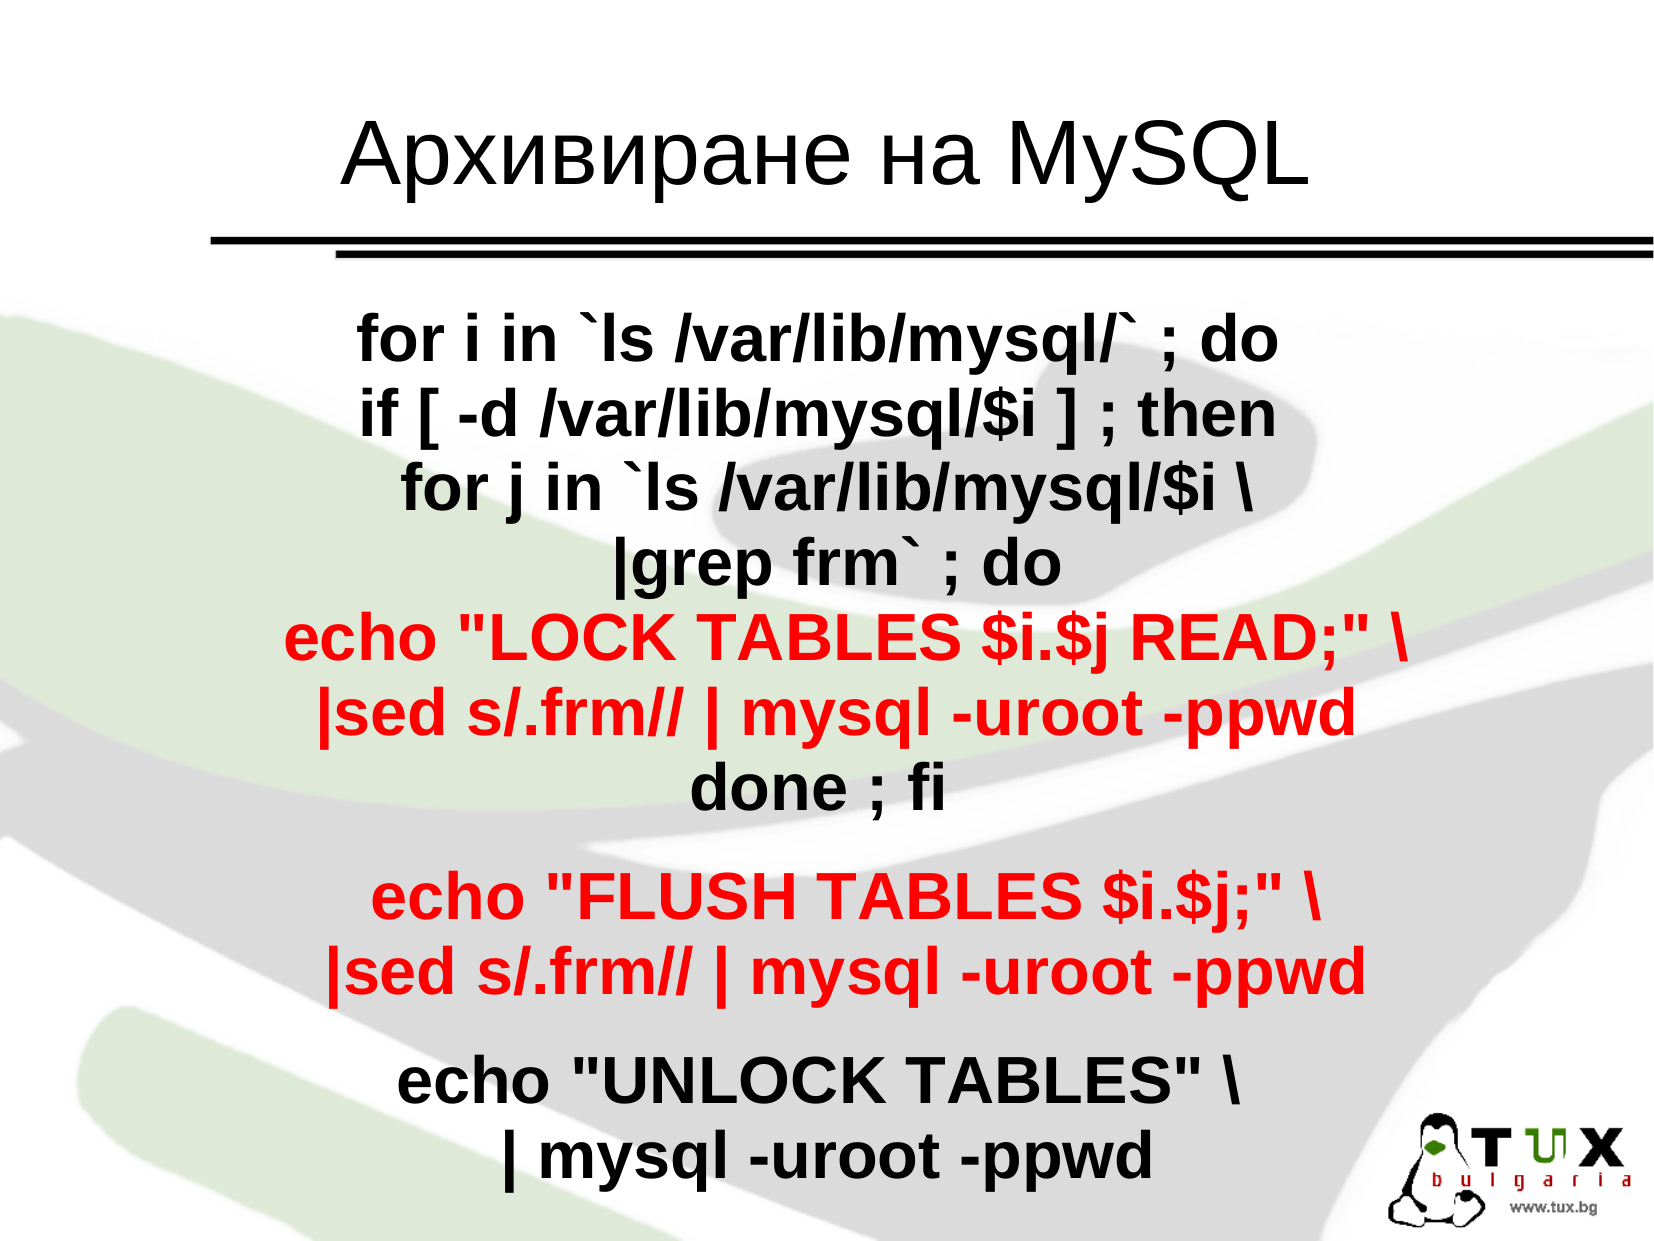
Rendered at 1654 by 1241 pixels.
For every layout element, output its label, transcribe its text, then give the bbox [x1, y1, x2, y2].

picture [0, 0, 1654, 1241]
subtitle for i in `ls /var/lib/mysql/` ; do if [ -d /var/lib/mysql/$i ] ; then for j in `ls /var/lib/mysql/$i \ |grep frm` ; do echo "LOCK TABLES $i.$j READ;" \ |sed s/.frm// | mysql -uroot -ppwd done ; fi echo "FLUSH TABLES $i.$j;" \ |sed s/.frm// | mysql -uroot -ppwd echo "UNLOCK TABLES" \ | mysql -uroot -ppwd [75, 295, 1564, 1198]
title Архивиране на MySQL [82, 49, 1571, 257]
